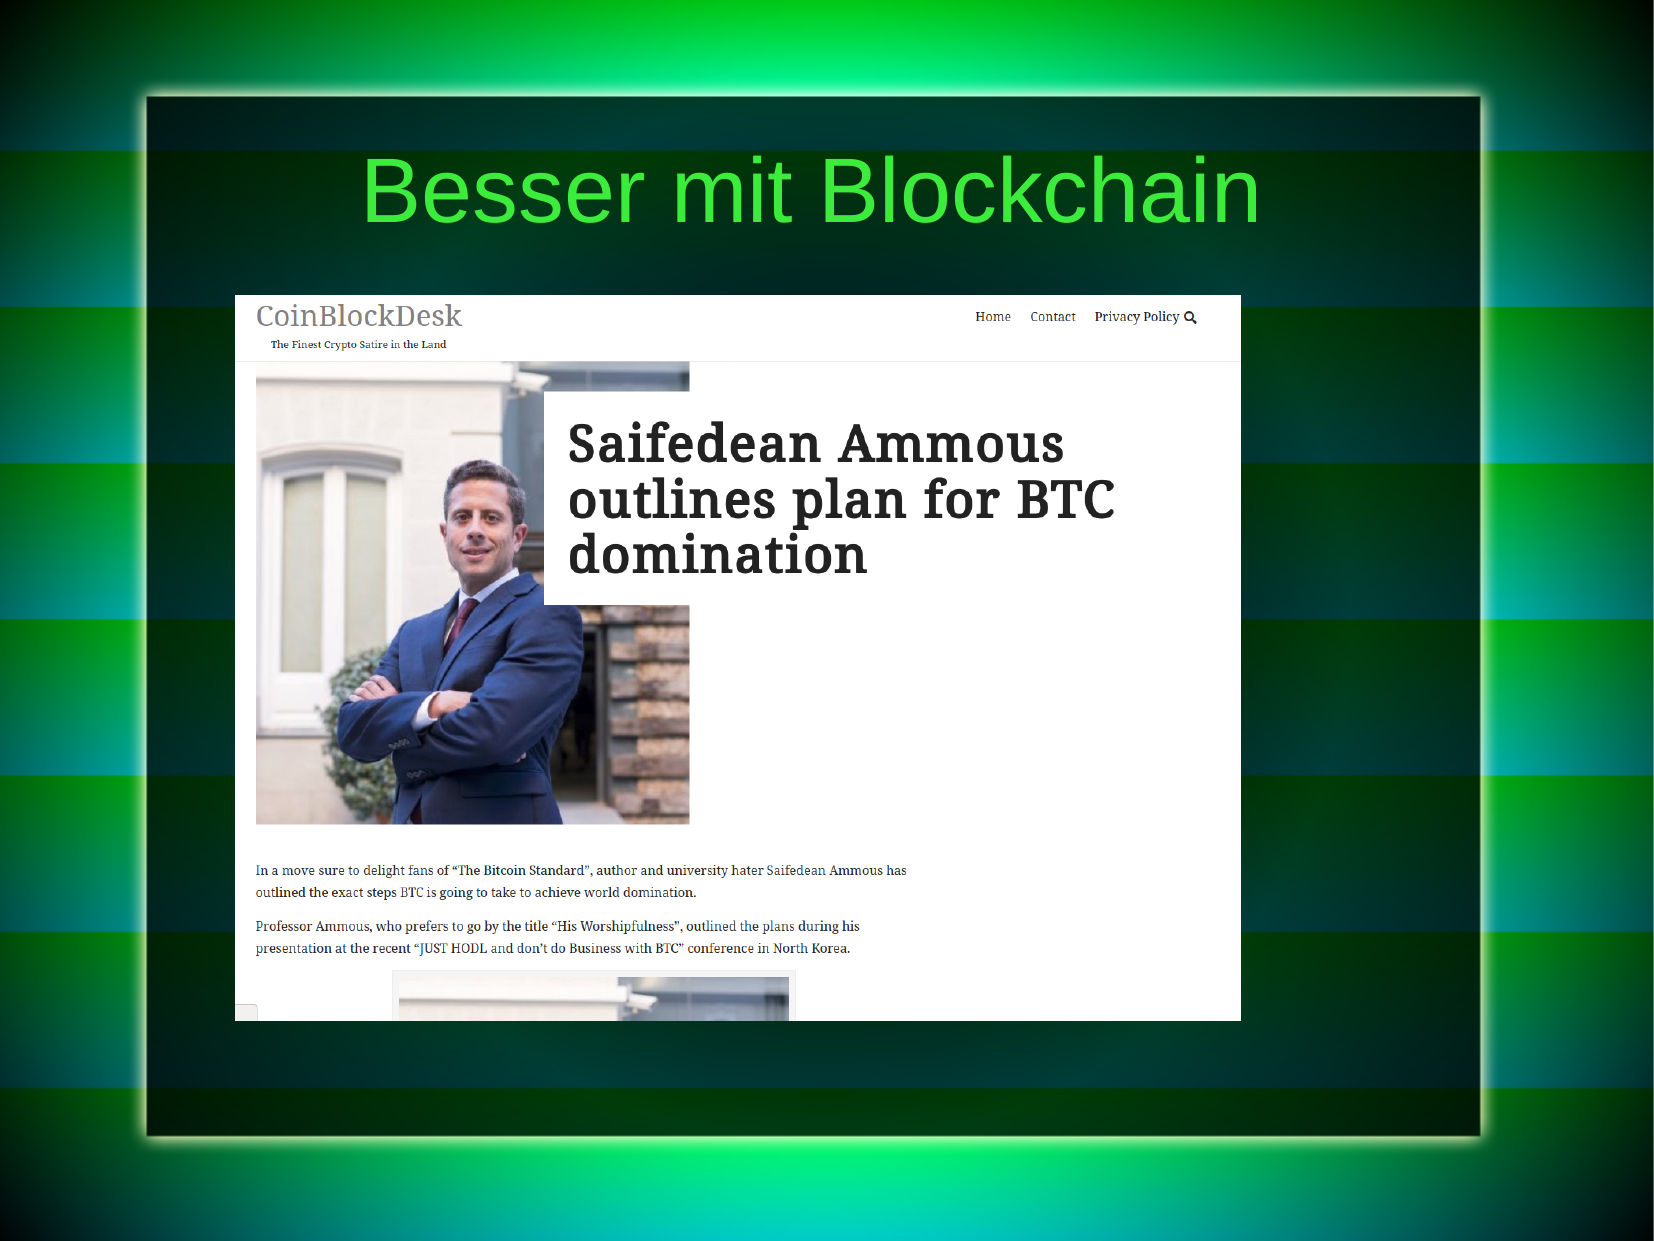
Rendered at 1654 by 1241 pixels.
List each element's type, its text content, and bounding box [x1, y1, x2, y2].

title Besser mit Blockchain [147, 94, 1477, 287]
picture [0, 0, 1654, 1241]
